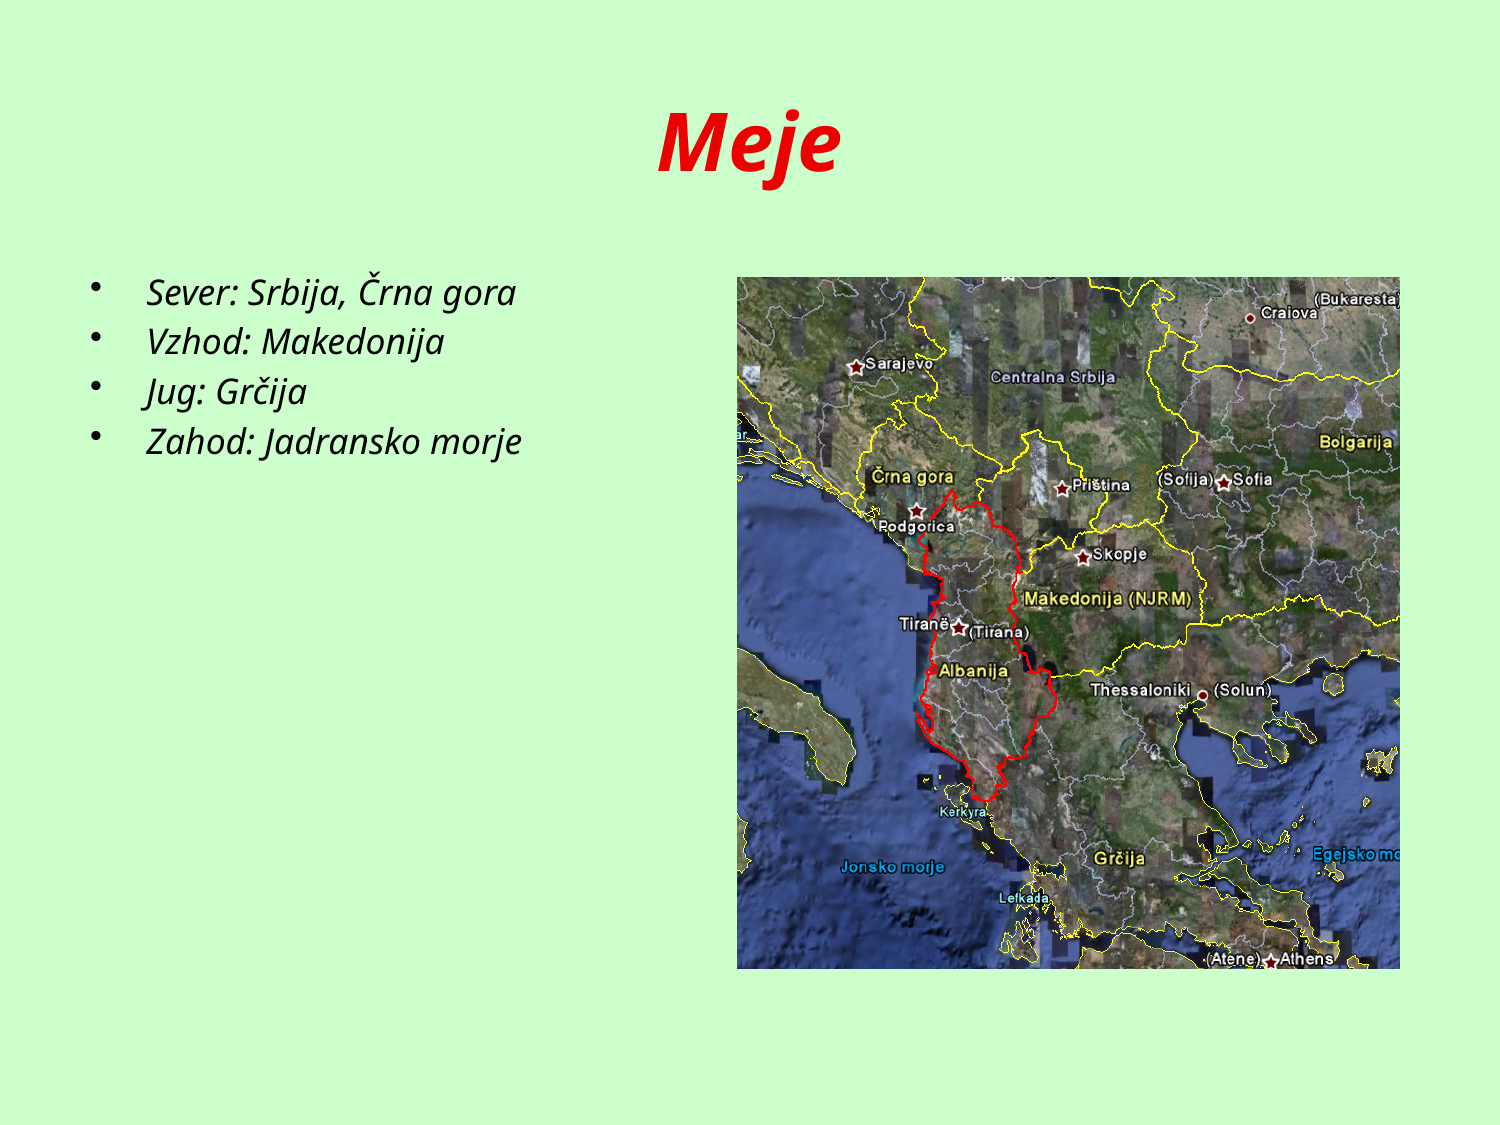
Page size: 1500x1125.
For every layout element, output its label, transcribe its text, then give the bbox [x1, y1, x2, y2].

picture [737, 277, 1400, 969]
list Sever: Srbija, Črna gora Vzhod: Makedonija Jug: Grčija Zahod: Jadransko morje [75, 262, 680, 1005]
chart [738, 278, 1401, 972]
title Meje [75, 45, 1425, 233]
